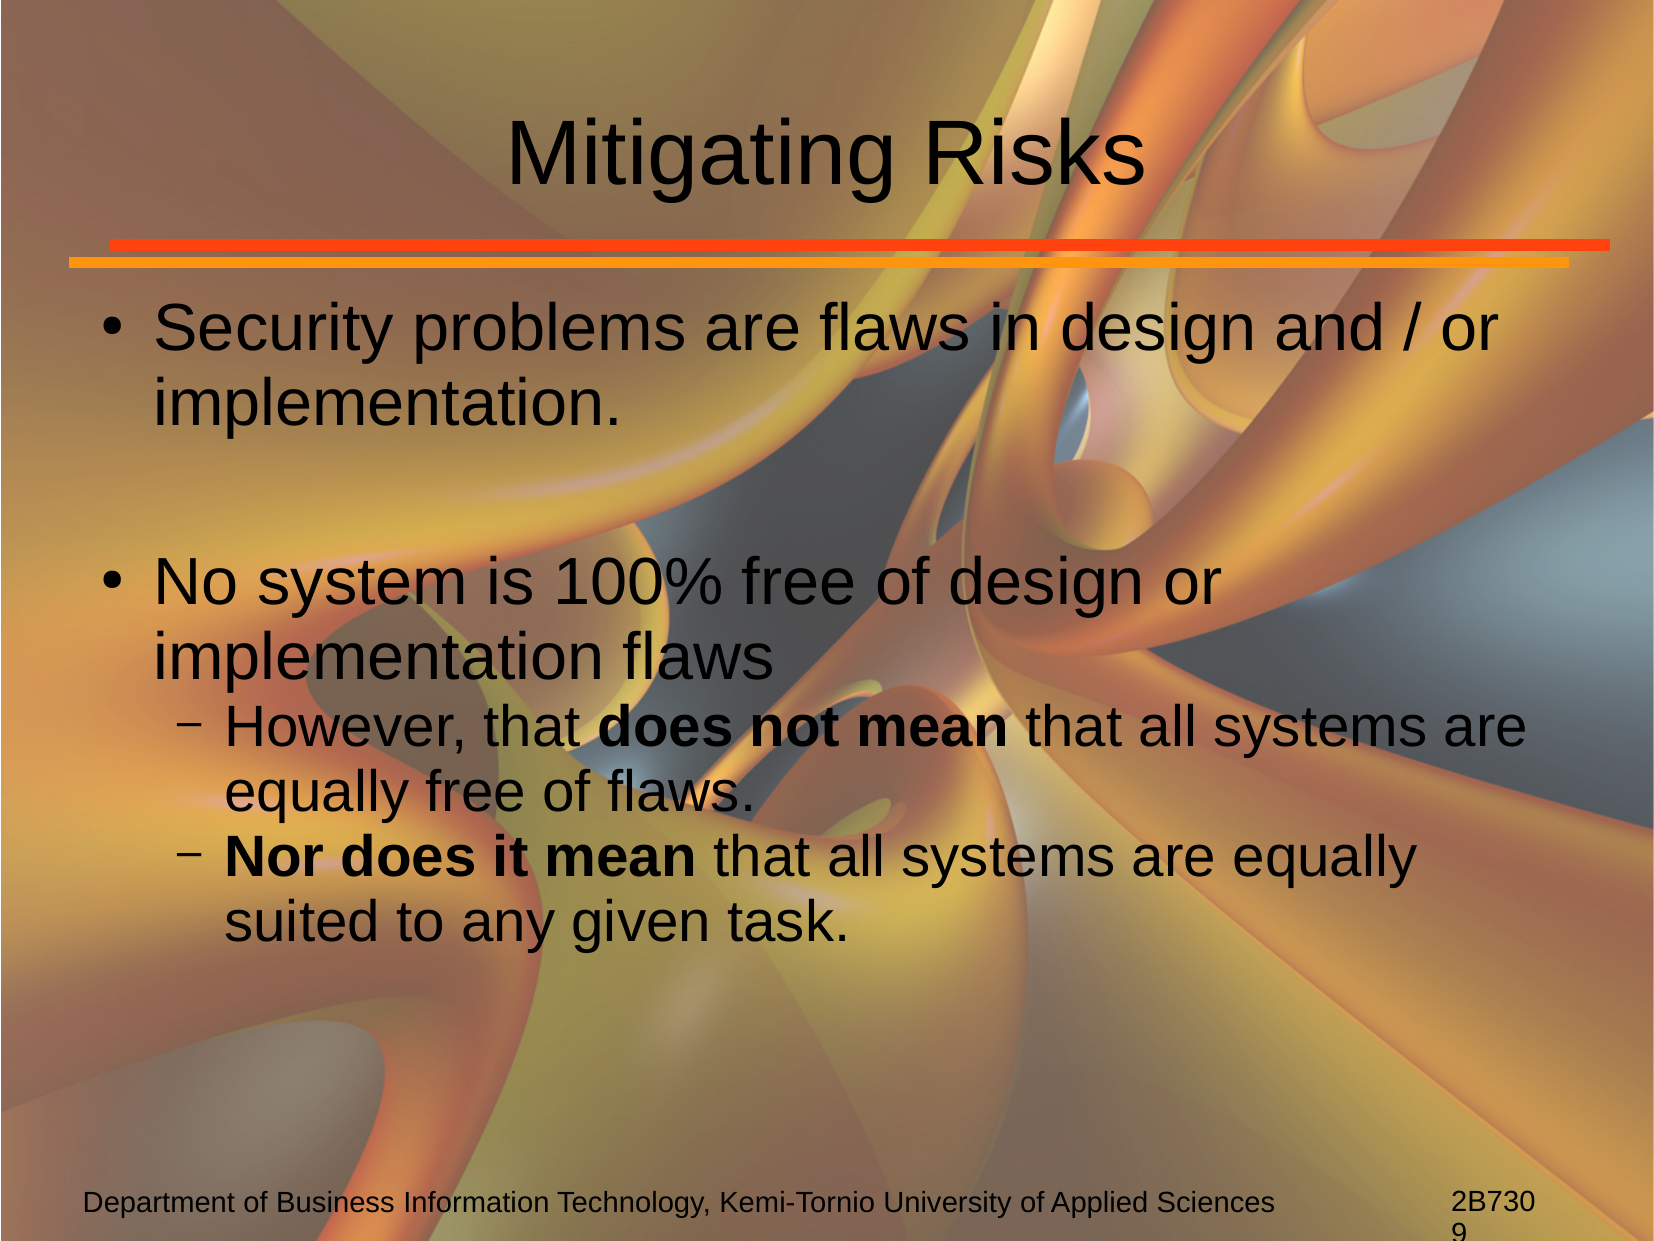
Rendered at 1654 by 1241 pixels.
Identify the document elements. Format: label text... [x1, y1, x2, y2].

title Mitigating Risks [82, 56, 1571, 250]
list Security problems are flaws in design and / or implementation. No system is 100% free of design or implementation flaws However, that does not mean that all systems are equally free of flaws. Nor does it mean that all systems are equally suited to any given task. [82, 290, 1571, 1094]
